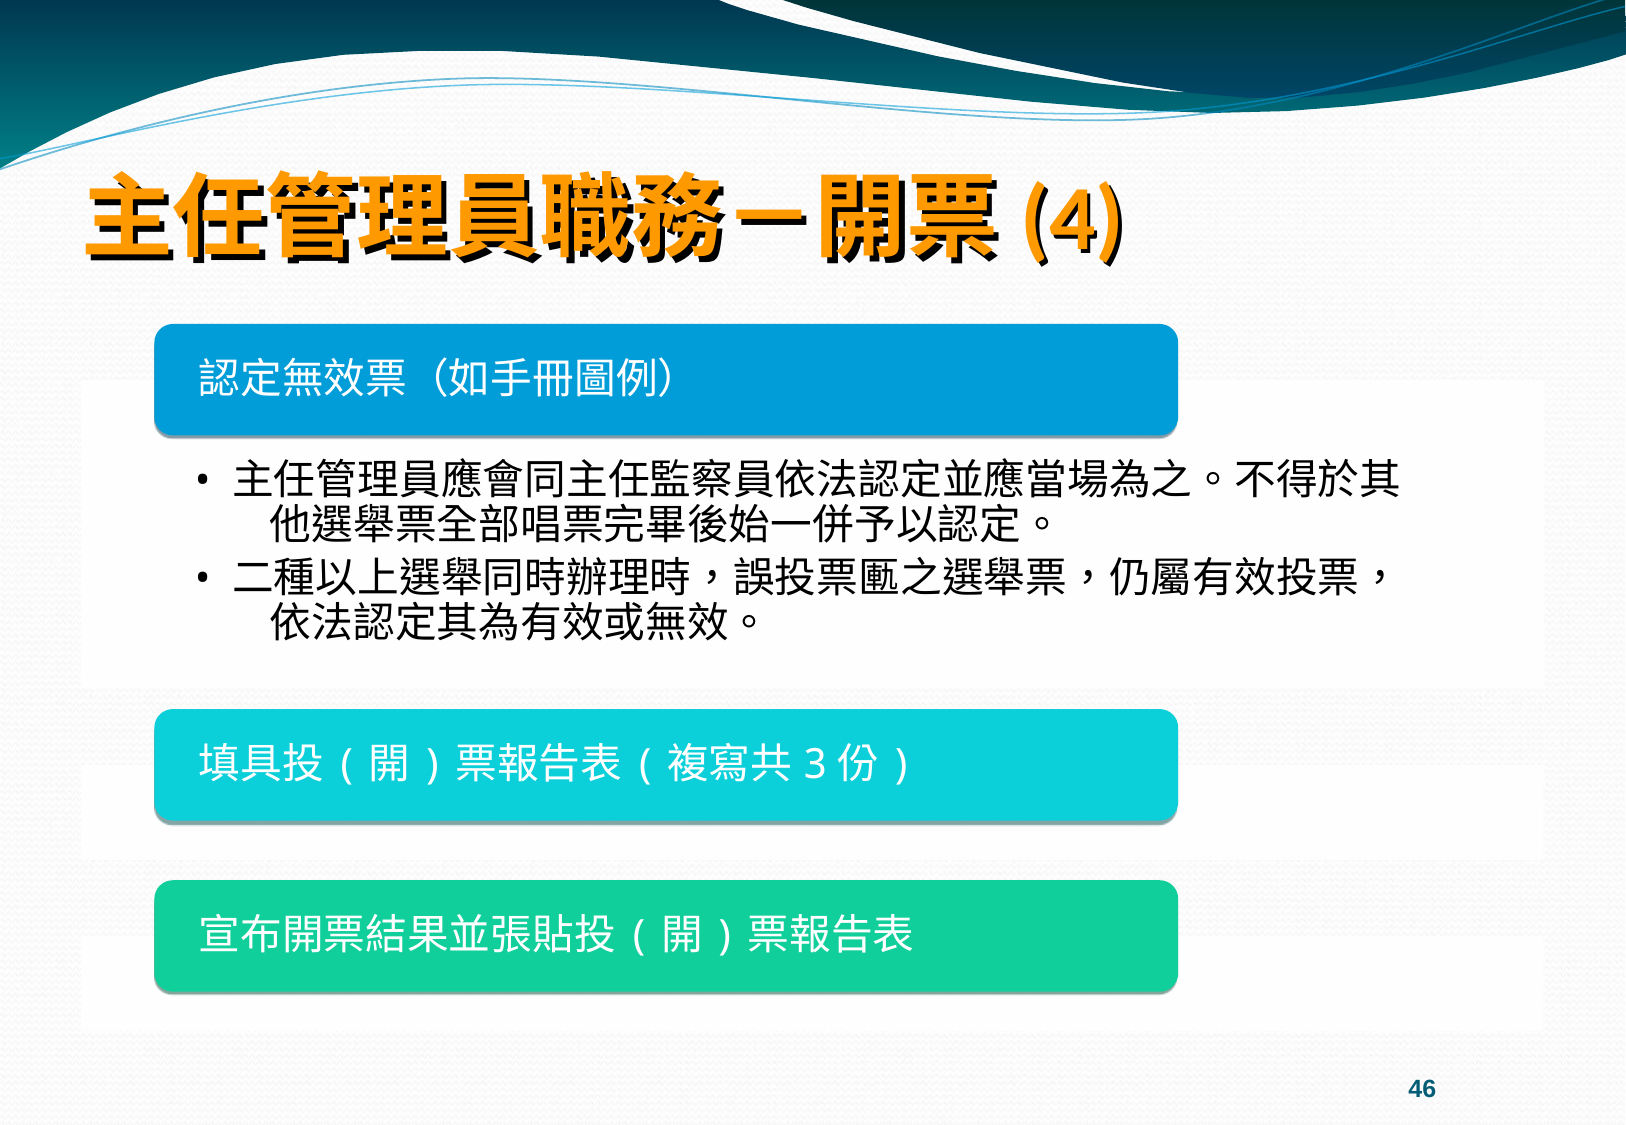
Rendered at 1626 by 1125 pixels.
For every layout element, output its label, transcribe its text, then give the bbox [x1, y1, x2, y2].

text_box 填具投(開)票報告表(複寫共3份) [154, 709, 1179, 821]
text_box [81, 765, 1544, 860]
text_box 46 [1408, 1042, 1544, 1103]
text_box 主任管理員應會同主任監察員依法認定並應當場為之。不得於其他選舉票全部唱票完畢後始一併予以認定。 二種以上選舉同時辦理時，誤投票匭之選舉票，仍屬有效投票，依法認定其為有效或無效。 [81, 379, 1544, 689]
text_box 宣布開票結果並張貼投(開)票報告表 [154, 880, 1179, 992]
text_box [81, 936, 1544, 1031]
title 主任管理員職務－開票(4) [81, 115, 1544, 304]
text_box 認定無效票（如手冊圖例） [154, 323, 1179, 436]
